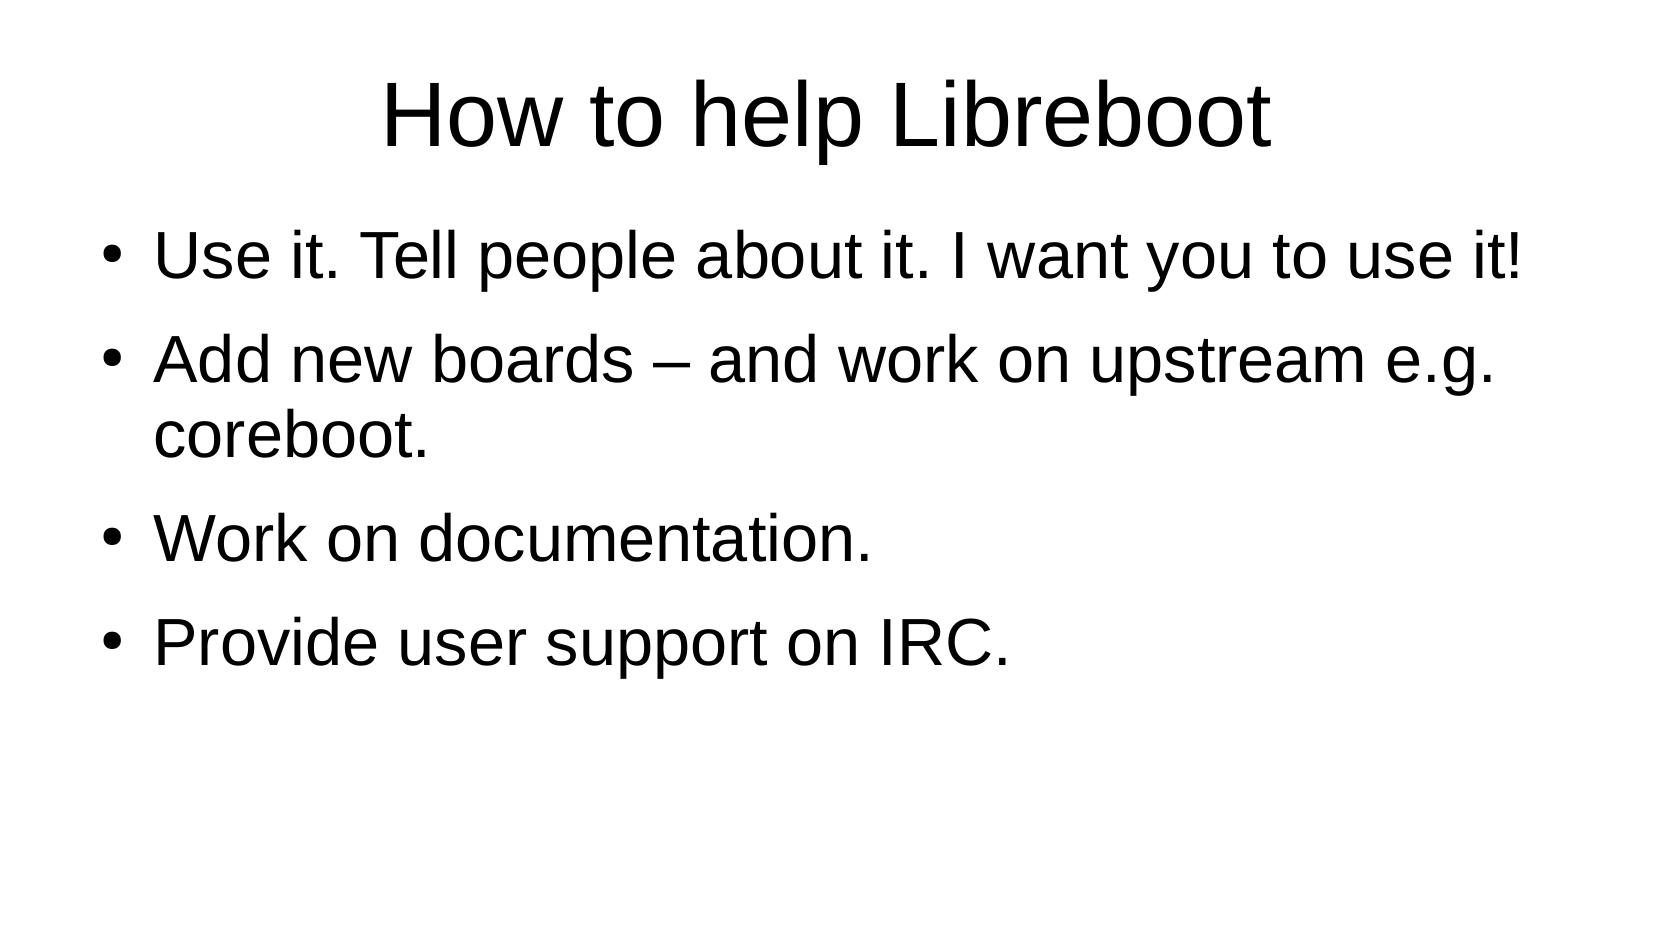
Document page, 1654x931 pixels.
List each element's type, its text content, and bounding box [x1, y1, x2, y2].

title How to help Libreboot [82, 37, 1571, 193]
list Use it. Tell people about it. I want you to use it! Add new boards – and work on upstream e.g. coreboot. Work on documentation. Provide user support on IRC. [82, 217, 1571, 758]
